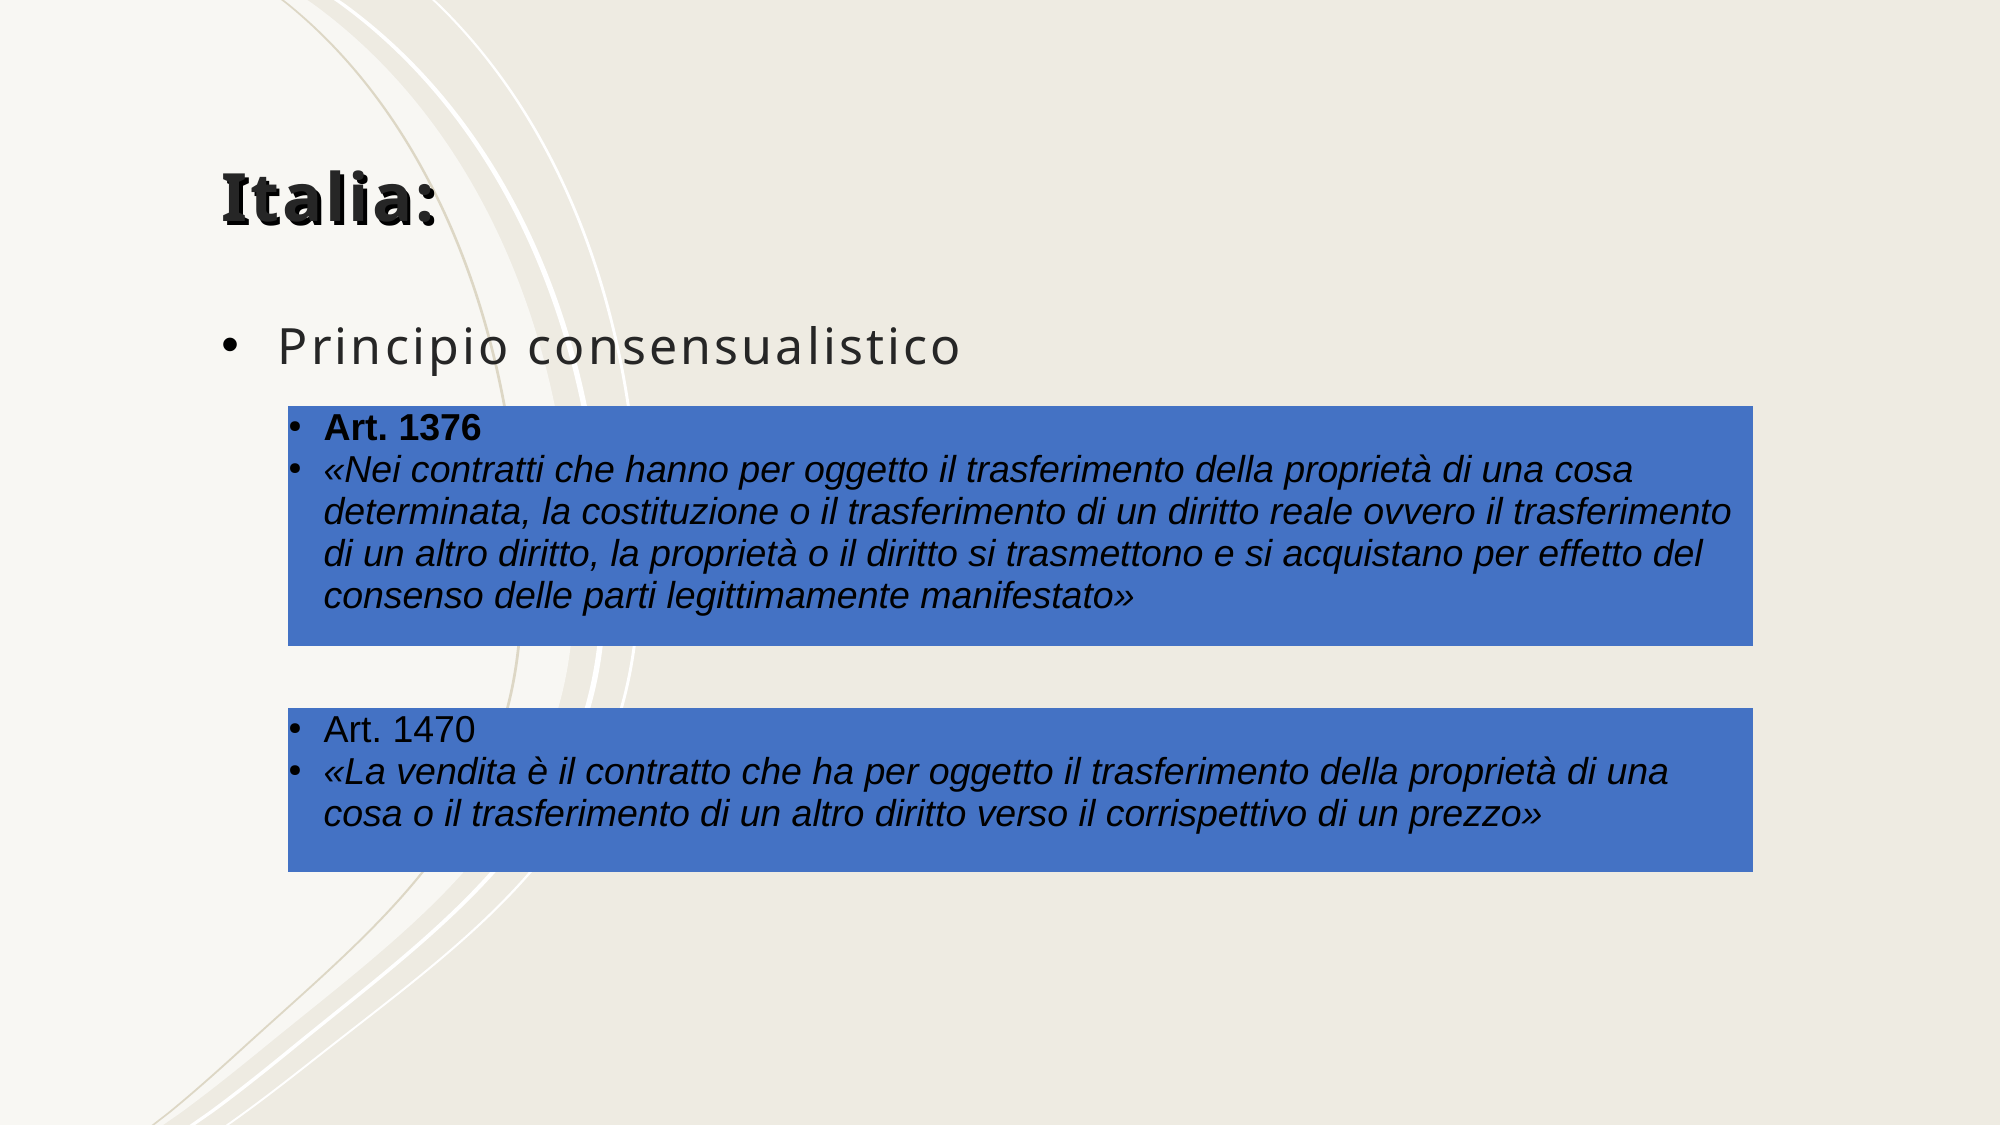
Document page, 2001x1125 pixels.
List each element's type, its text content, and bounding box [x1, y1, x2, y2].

table_header Art. 1470 «La vendita è il contratto che ha per oggetto il trasferimento della proprietà di una cosa o il trasferimento di un altro diritto verso il corrispettivo di un prezzo» [288, 708, 1753, 872]
subtitle Principio consensualistico [203, 278, 1922, 949]
table_header Art. 1376 «Nei contratti che hanno per oggetto il trasferimento della proprietà di una cosa determinata, la costituzione o il trasferimento di un diritto reale ovvero il trasferimento di un altro diritto, la proprietà o il diritto si trasmettono e si acquistano per effetto del consenso delle parti legittimamente manifestato» [288, 406, 1753, 646]
title Italia: [203, 113, 1922, 250]
